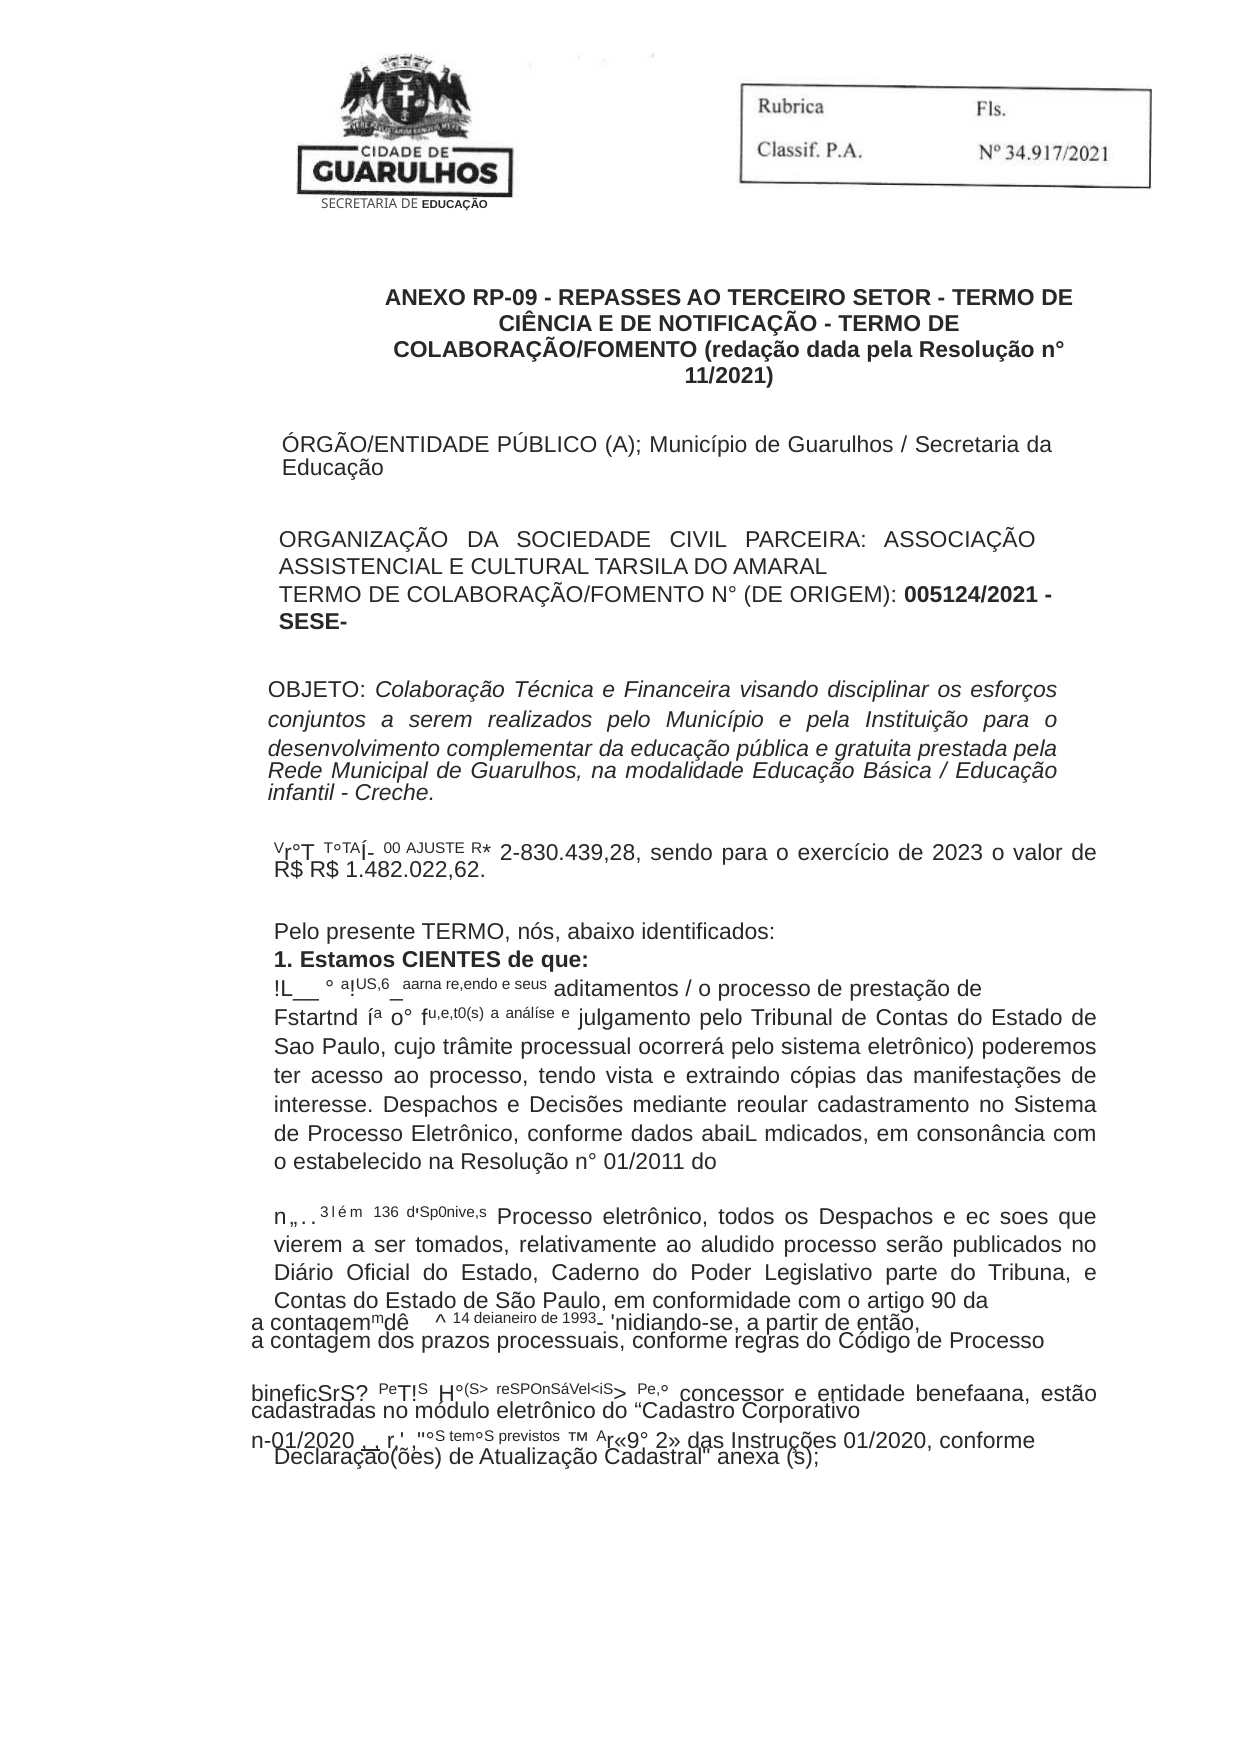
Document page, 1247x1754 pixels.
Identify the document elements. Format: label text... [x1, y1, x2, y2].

picture [296, 53, 1152, 199]
text_box ÓRGÃO/ENTIDADE PÚBLICO (A); Município de Guarulhos / Secretaria da Educação [282, 434, 1115, 495]
text_box ANEXO RP-09 - REPASSES AO TERCEIRO SETOR - TERMO DE CIÊNCIA E DE NOTIFICAÇÃO - TERMO DE COLABORAÇÃO/FOMENTO (redação dada pela Resolução n° 11/2021) [381, 283, 1078, 396]
text_box Vr°T T°TAÍ- 00 AJUSTE R* 2-830.439,28, sendo para o exercício de 2023 o valor de R$ R$ 1.482.022,62. Pelo presente TERMO, nós, abaixo identificados: 1. Estamos CIENTES de que: !L__ ° a!US,6_aarna re,endo e seus aditamentos / o processo de prestação de Fstartnd ía o° fu,e,t0(s) a análíse e julgamento pelo Tribunal de Contas do Estado de Sao Paulo, cujo trâmite processual ocorrerá pelo sistema eletrônico) poderemos ter acesso ao processo, tendo vista e extraindo cópias das manifestações de interesse. Despachos e Decisões mediante reoular cadastramento no Sistema de Processo Eletrônico, conforme dados abaiL mdicados, em consonância com o estabelecido na Resolução n° 01/2011 do n„..3lém 136 d'Sp0nive,s Processo eletrônico, todos os Despachos e ec soes que vierem a ser tomados, relativamente ao aludido processo serão publicados no Diário Oficial do Estado, Caderno do Poder Legislativo parte do Tribuna, e Contas do Estado de São Paulo, em conformidade com o artigo 90 da a contaqemmdê ^ 14 deianeiro de 1993- 'nidiando-se, a partir de então, a contagem dos prazos processuais, conforme regras do Código de Processo bineficSrS? PeT!S H°(S> reSPOnSáVel<iS> Pe,° concessor e entidade benefaana, estão cadastradas no módulo eletrônico do “Cadastro Corporativo n-01/2020 , , r,' ,"°S tem°S previstos ™ Ar«9° 2» das Instruções 01/2020, conforme Declaraçao(ões) de Atualização Cadastral" anexa (s); [251, 848, 1110, 1593]
text_box OBJETO: Colaboração Técnica e Financeira visando disciplinar os esforços conjuntos a serem realizados pelo Município e pela Instituição para o desenvolvimento complementar da educação pública e gratuita prestada pela Rede Municipal de Guarulhos, na modalidade Educação Básica / Educação infantil - Creche. [268, 673, 1116, 820]
text_box SECRETARIA DE EDUCAÇÃO [321, 195, 491, 215]
text_box ORGANIZAÇÃO DA SOCIEDADE CIVIL PARCEIRA: ASSOCIAÇÃO ASSISTENCIAL E CULTURAL TARSILA DO AMARAL TERMO DE COLABORAÇÃO/FOMENTO N° (DE ORIGEM): 005124/2021 -SESE- [279, 525, 1113, 625]
